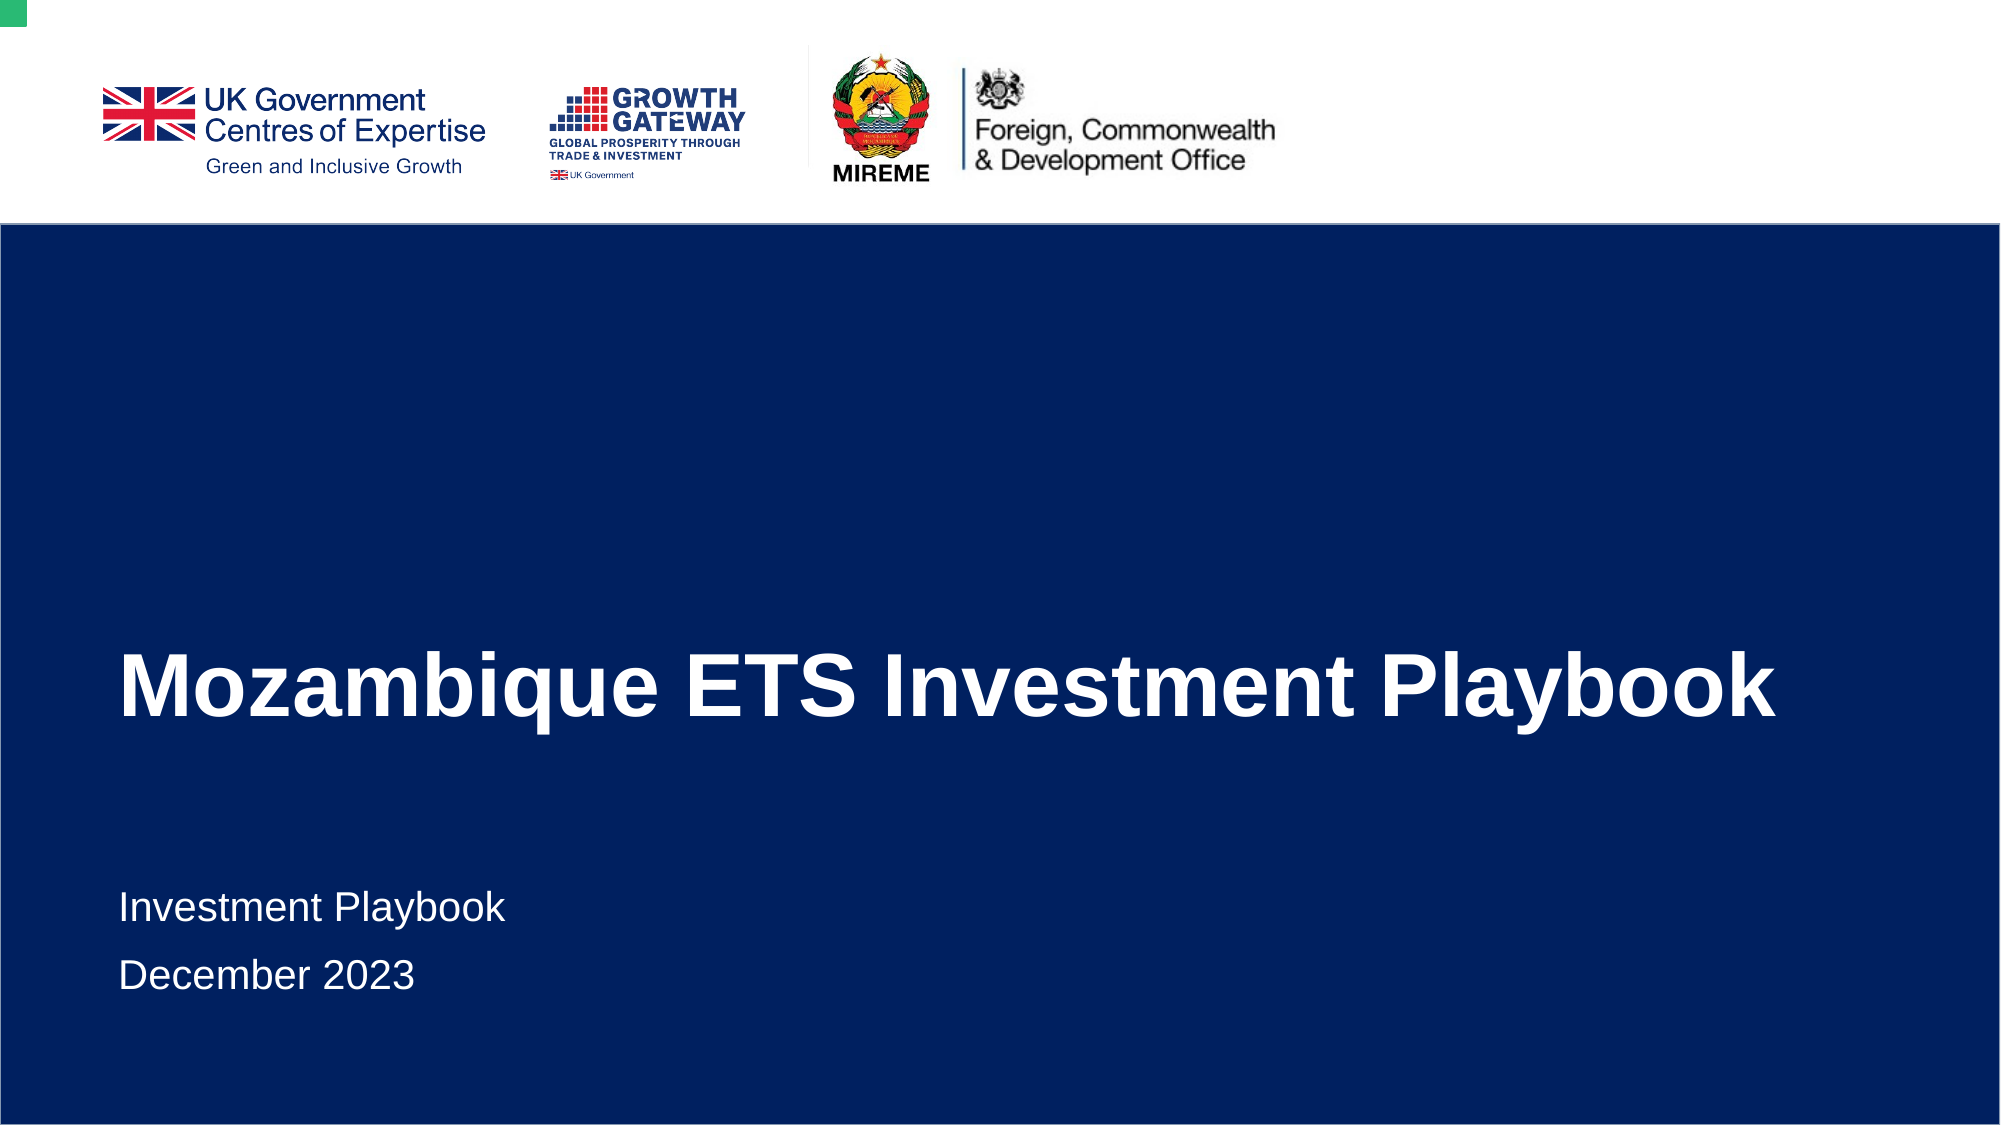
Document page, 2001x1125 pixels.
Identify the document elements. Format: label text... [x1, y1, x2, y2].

title Mozambique ETS Investment Playbook [103, 611, 1897, 868]
picture [808, 45, 1289, 192]
subtitle Investment Playbook December 2023 [103, 868, 1105, 934]
